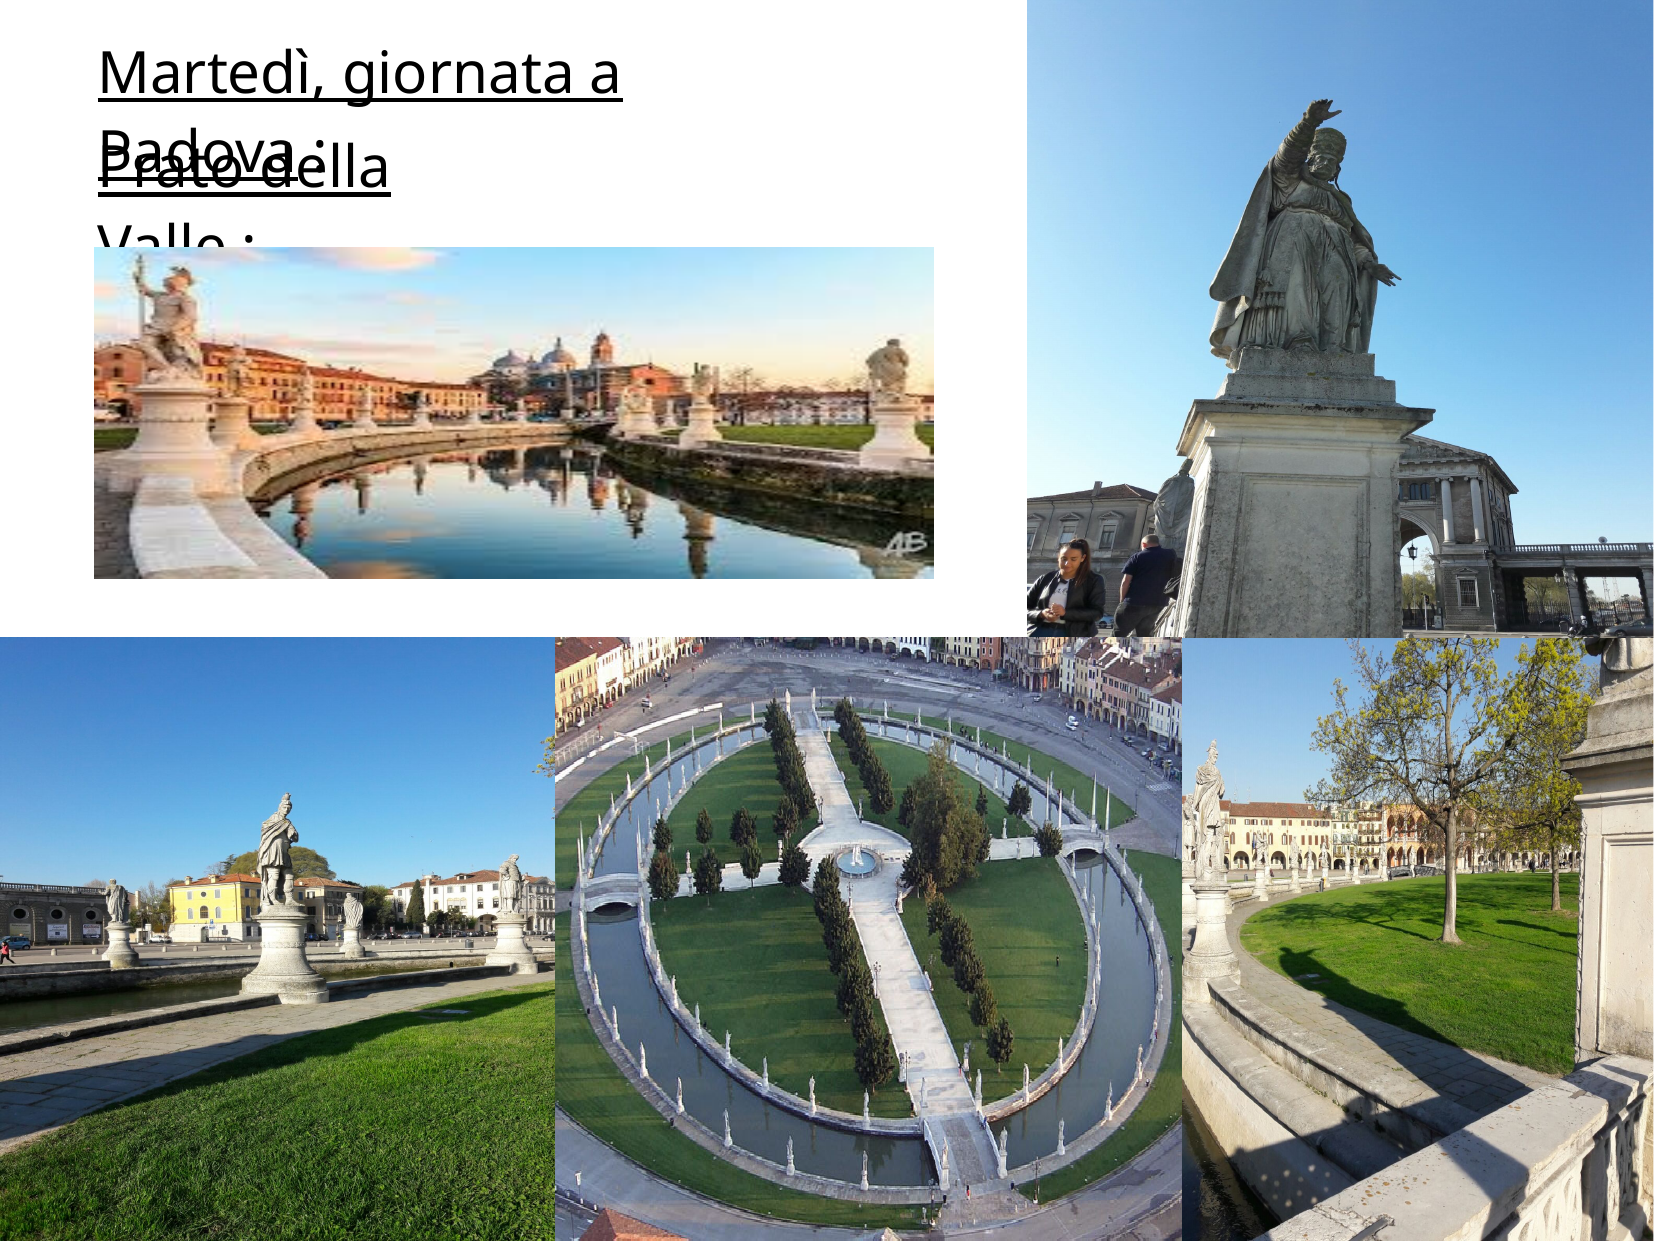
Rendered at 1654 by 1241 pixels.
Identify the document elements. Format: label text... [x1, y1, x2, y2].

picture [0, 0, 1654, 1241]
picture [94, 247, 934, 579]
text_box Prato della Valle : [82, 118, 532, 289]
text_box Martedì, giornata a Padova : [82, 23, 839, 195]
